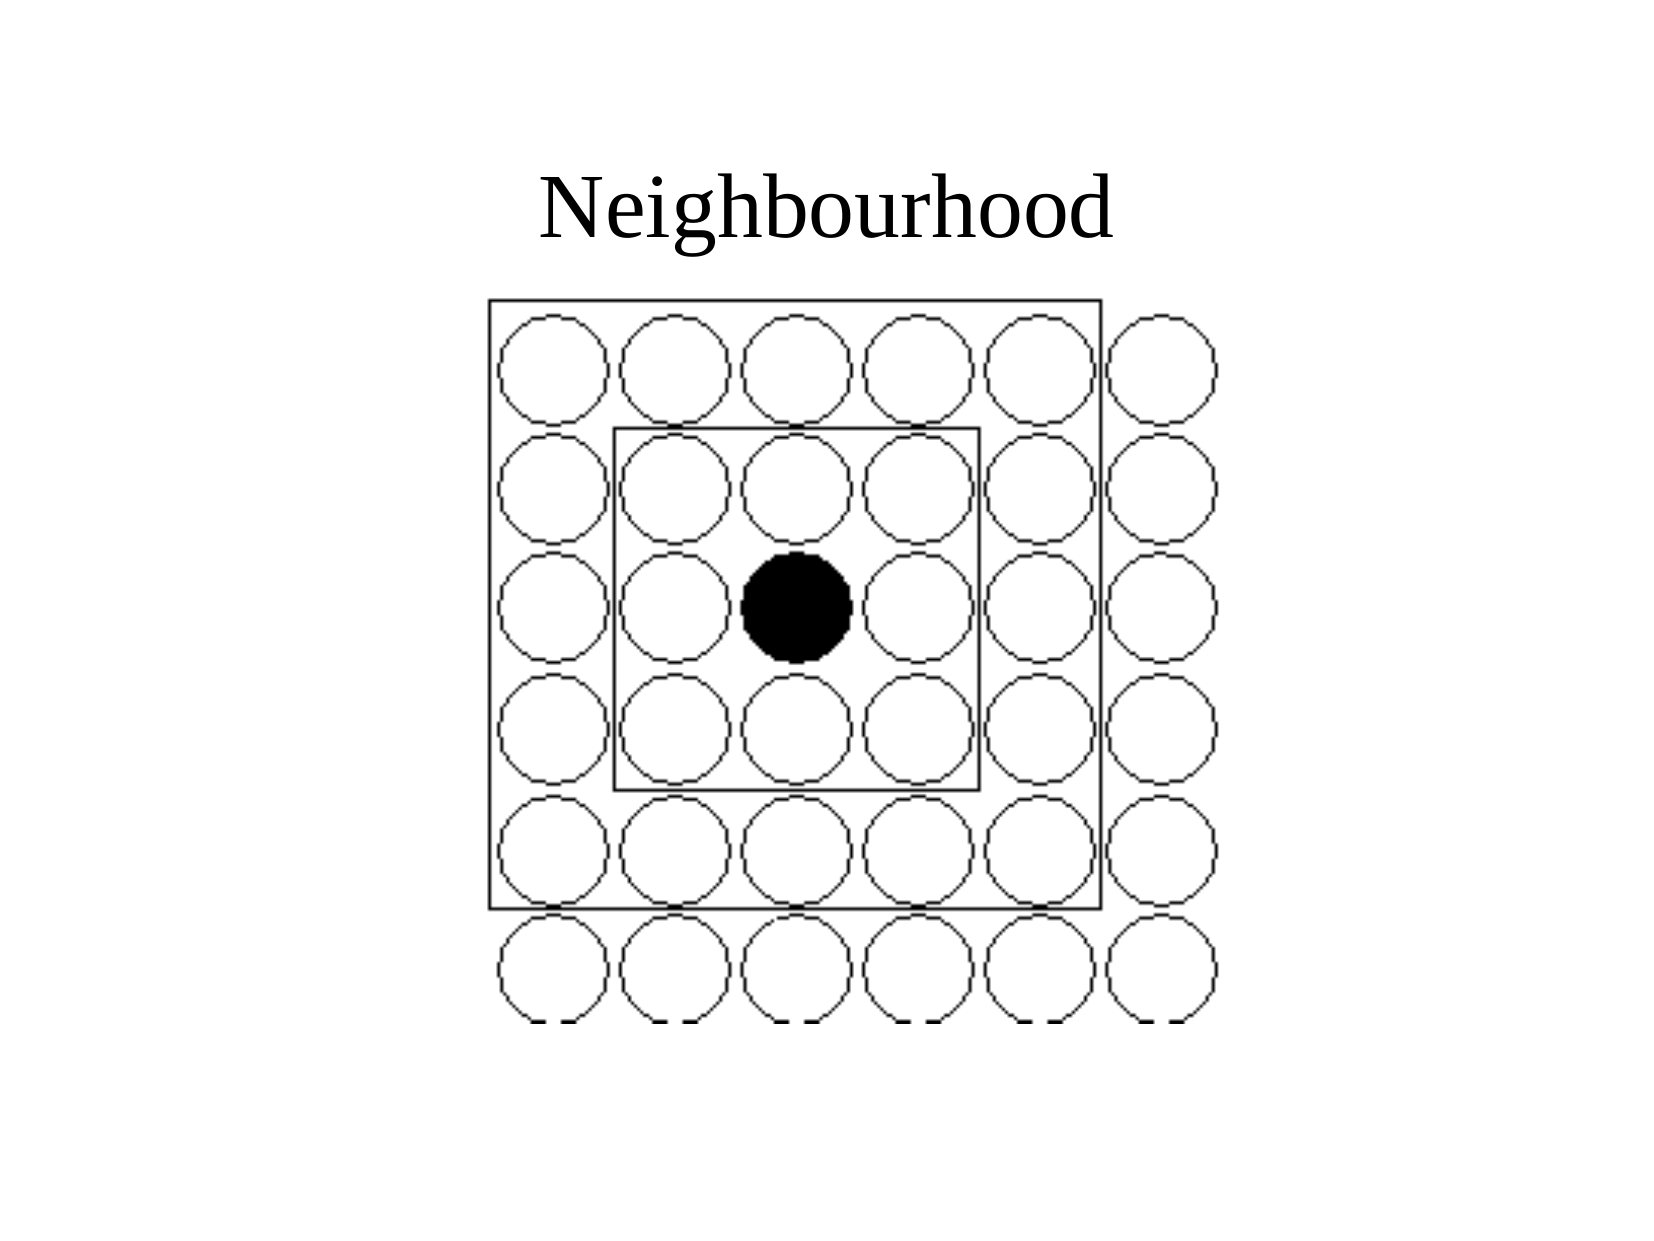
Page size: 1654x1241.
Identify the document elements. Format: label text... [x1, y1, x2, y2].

title Neighbourhood [121, 102, 1534, 311]
picture [480, 297, 1231, 1024]
